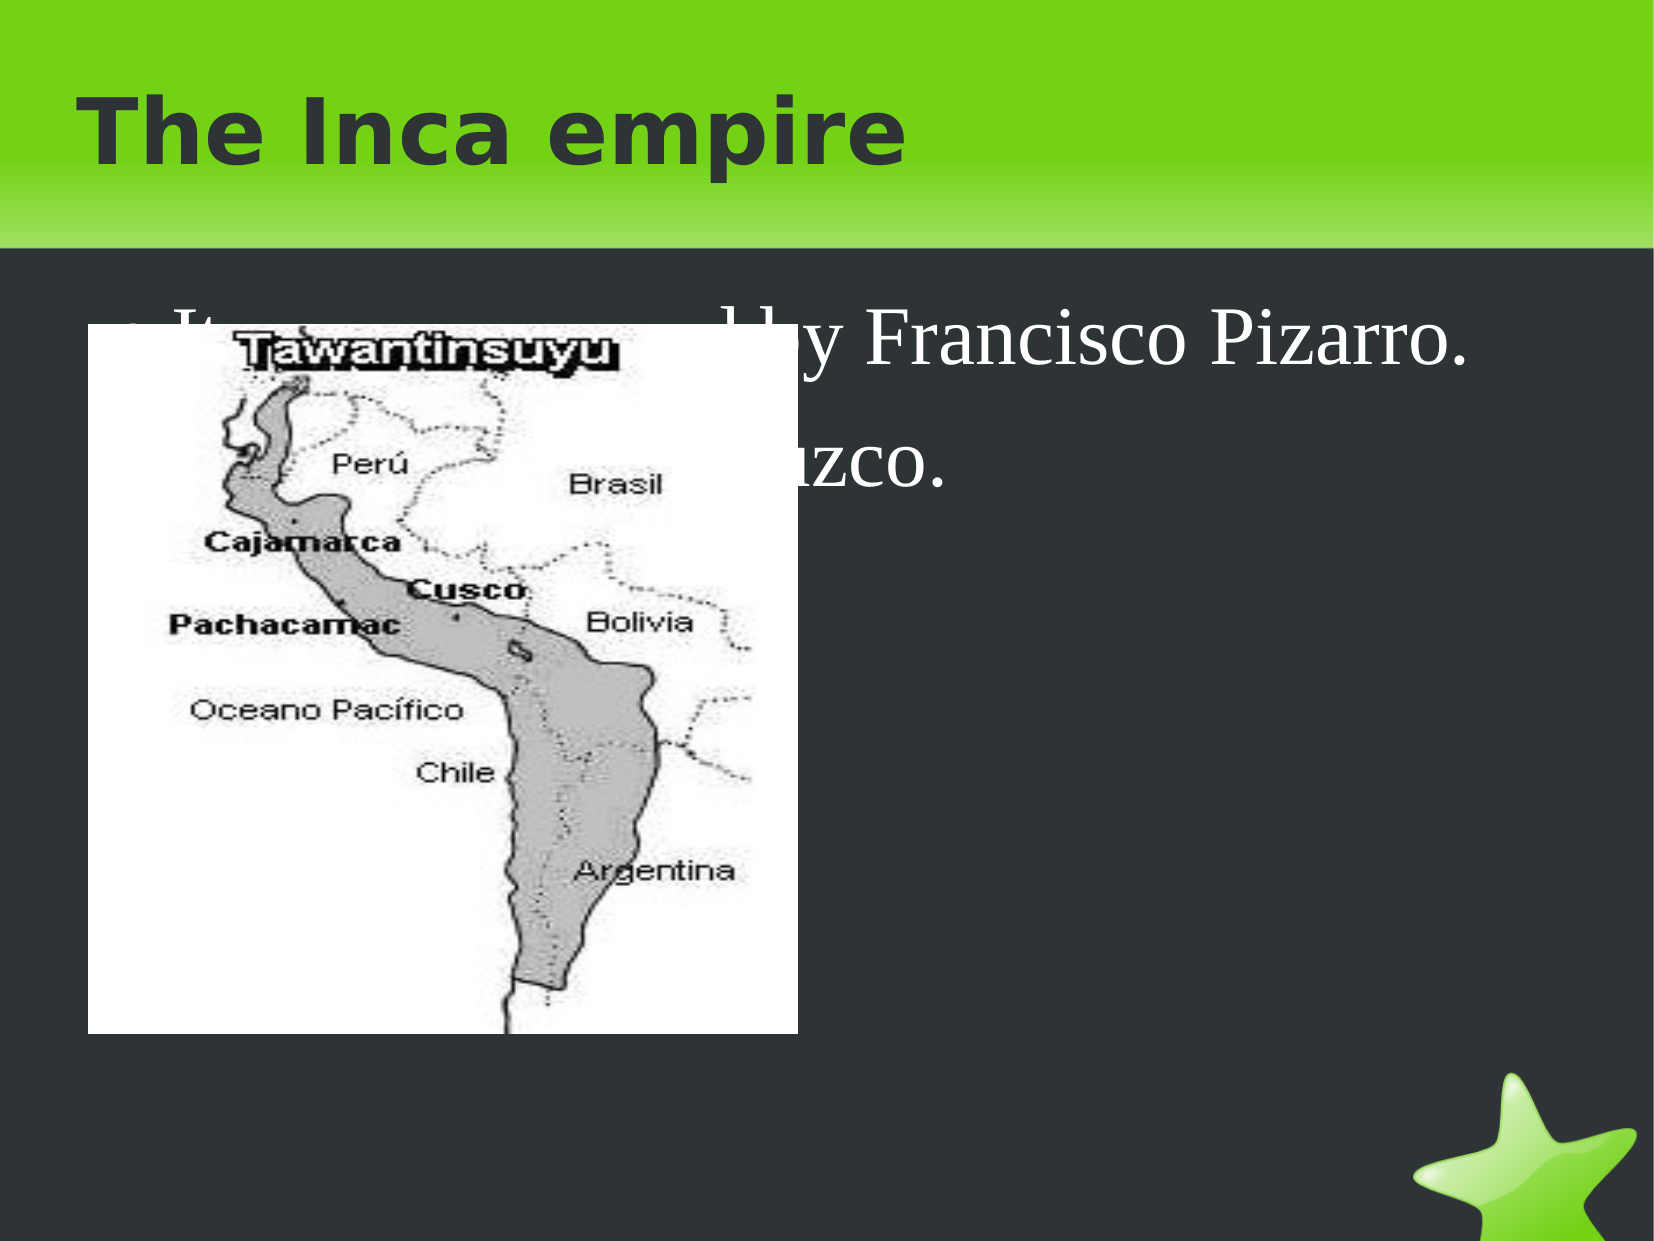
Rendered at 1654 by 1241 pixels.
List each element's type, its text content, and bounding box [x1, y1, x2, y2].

list It was conquered by Francisco Pizarro. The capital was Cuzco. [845, 290, 1572, 1094]
title The Inca empire [76, 36, 1565, 229]
picture [0, 0, 1654, 1241]
